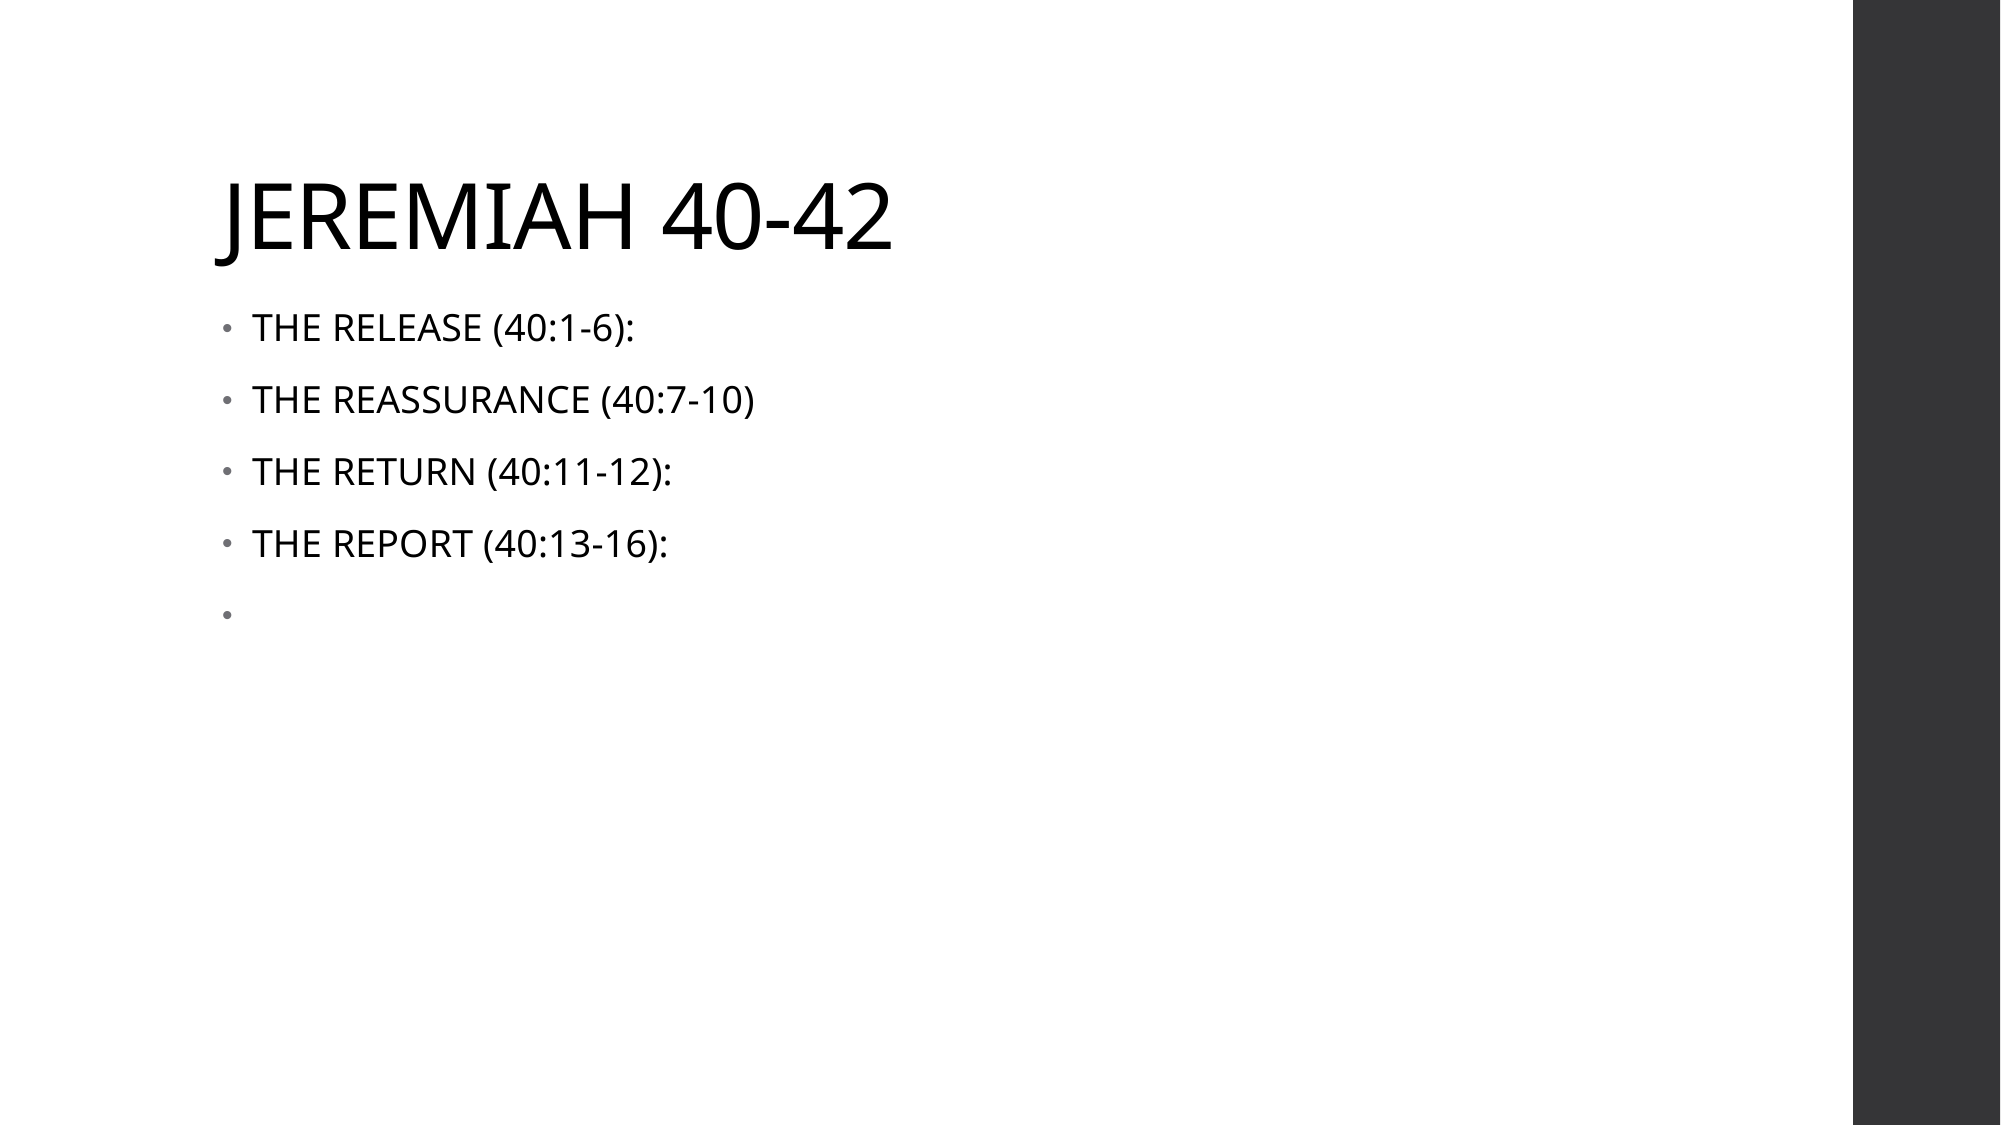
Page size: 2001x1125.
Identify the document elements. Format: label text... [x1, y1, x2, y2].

title JEREMIAH 40-42 [206, 60, 1797, 278]
list THE RELEASE (40:1-6): THE REASSURANCE (40:7-10) THE RETURN (40:11-12): THE REPORT (40:13-16): [206, 299, 1617, 1014]
